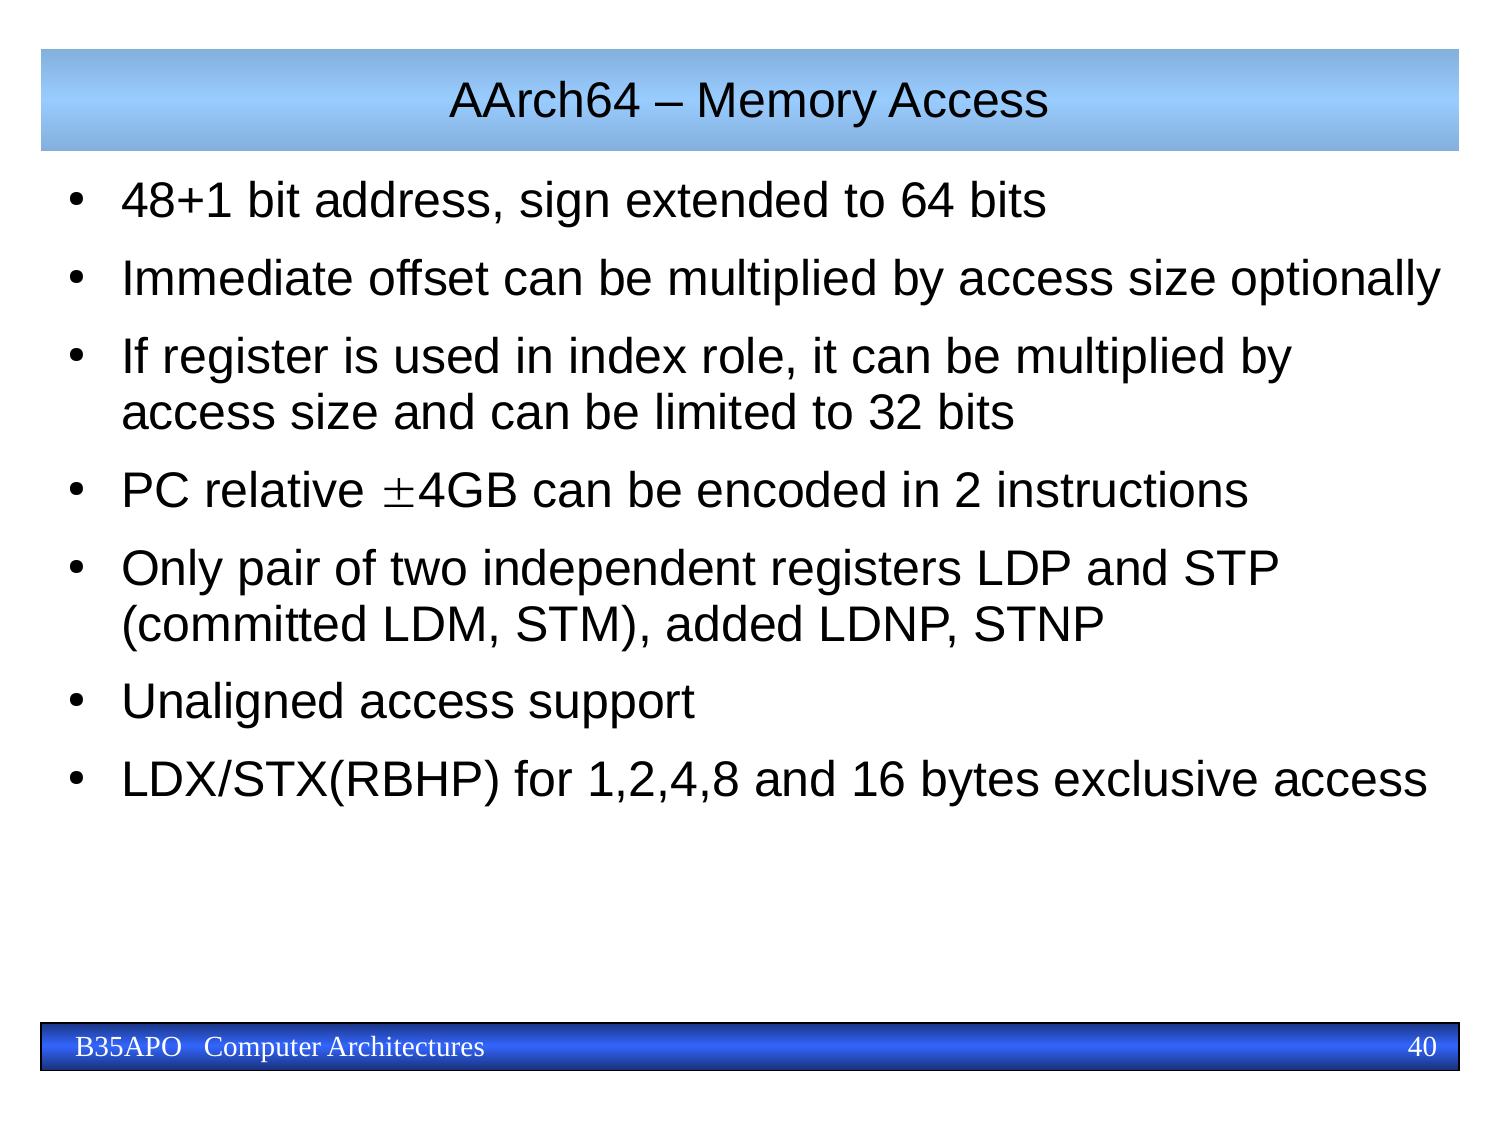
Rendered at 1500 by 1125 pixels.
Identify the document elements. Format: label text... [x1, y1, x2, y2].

title AArch64 – Memory Access [41, 49, 1459, 151]
list 48+1 bit address, sign extended to 64 bits Immediate offset can be multiplied by access size optionally If register is used in index role, it can be multiplied by access size and can be limited to 32 bits PC relative ±4GB can be encoded in 2 instructions Only pair of two independent registers LDP and STP (committed LDM, STM), added LDNP, STNP Unaligned access support LDX/STX(RBHP) for 1,2,4,8 and 16 bytes exclusive access [50, 172, 1450, 1000]
